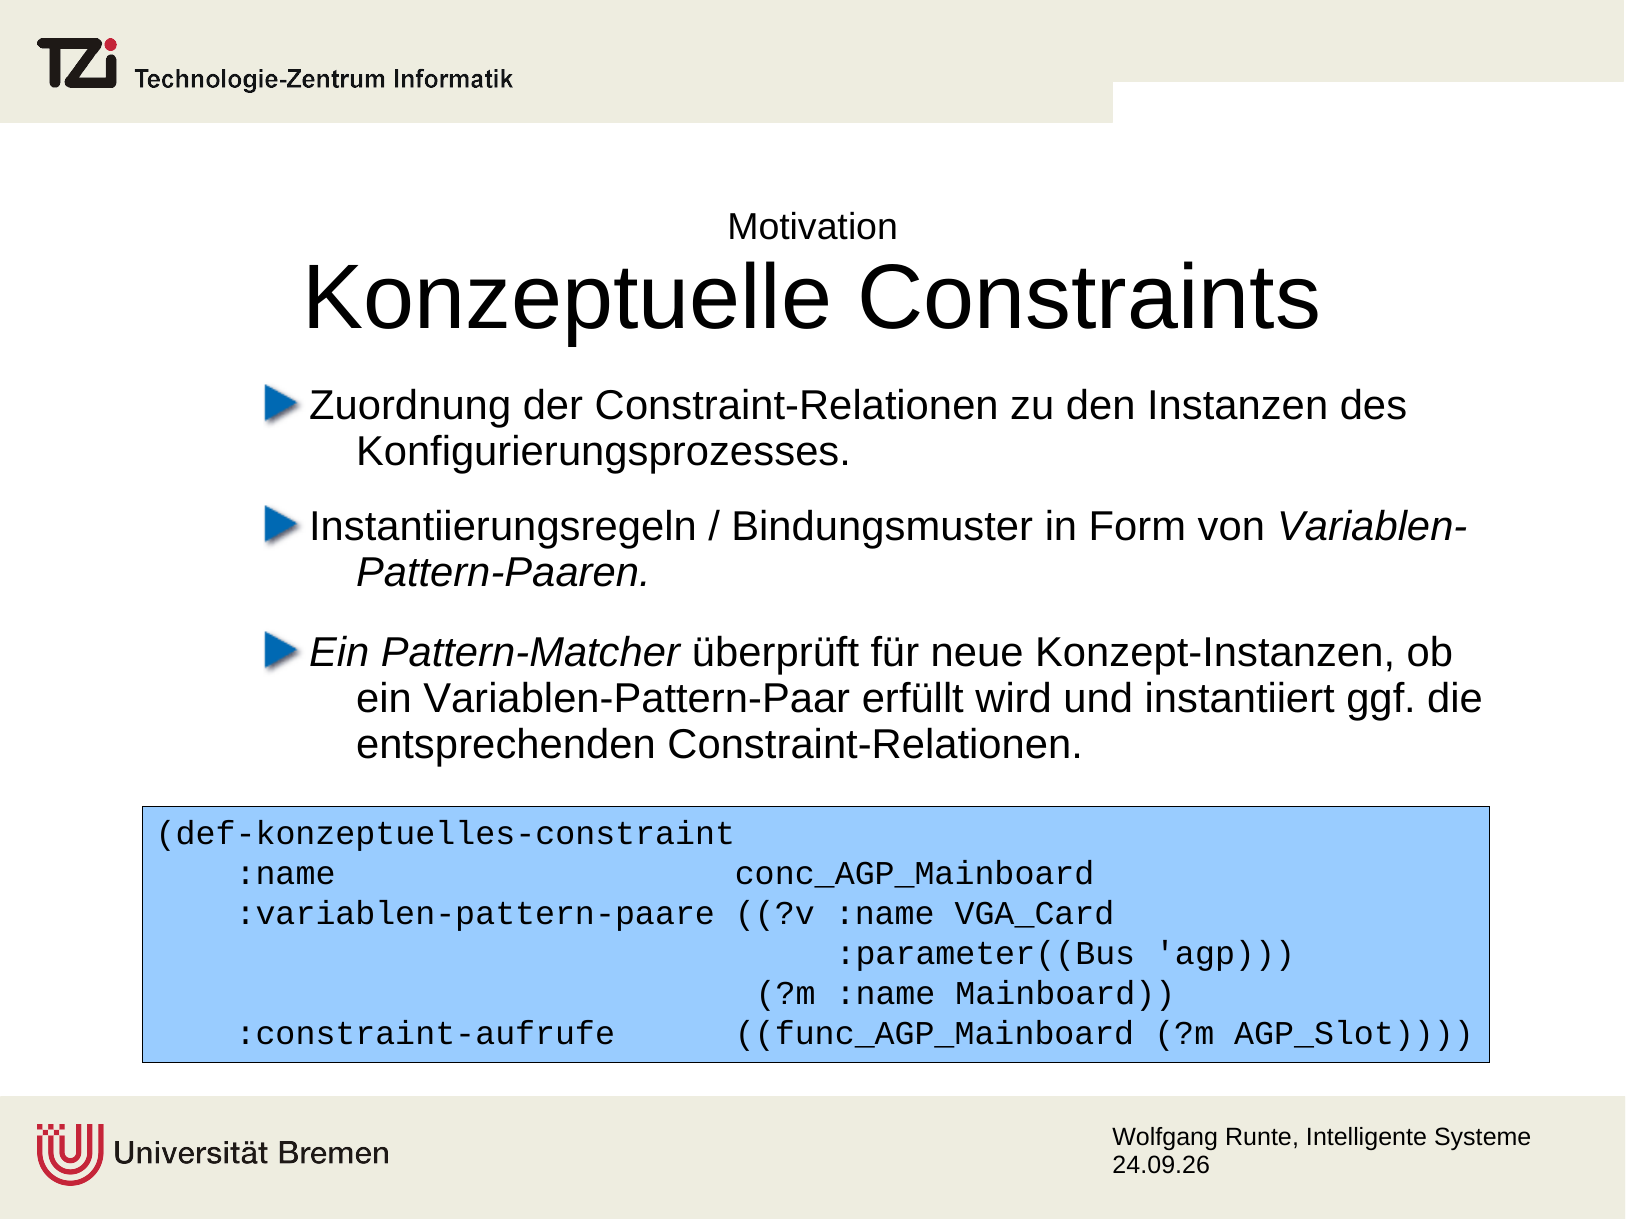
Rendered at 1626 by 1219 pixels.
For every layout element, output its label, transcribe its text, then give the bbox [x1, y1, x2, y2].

text_box (def-konzeptuelles-constraint :name conc_AGP_Mainboard :variablen-pattern-paare ((?v :name VGA_Card :parameter((Bus 'agp))) (?m :name Mainboard)) :constraint-aufrufe ((func_AGP_Mainboard (?m AGP_Slot)))) [142, 806, 1490, 1063]
list Zuordnung der Constraint-Relationen zu den Instanzen des Konfigurierungsprozesses. Instantiierungsregeln / Bindungsmuster in Form von Variablen-Pattern-Paaren. Ein Pattern-Matcher überprüft für neue Konzept-Instanzen, ob ein Variablen-Pattern-Paar erfüllt wird und instantiiert ggf. die entsprechenden Constraint-Relationen. [112, 393, 1513, 1070]
picture [37, 1124, 388, 1186]
title Motivation Konzeptuelle Constraints [112, 162, 1513, 393]
picture [37, 38, 513, 93]
